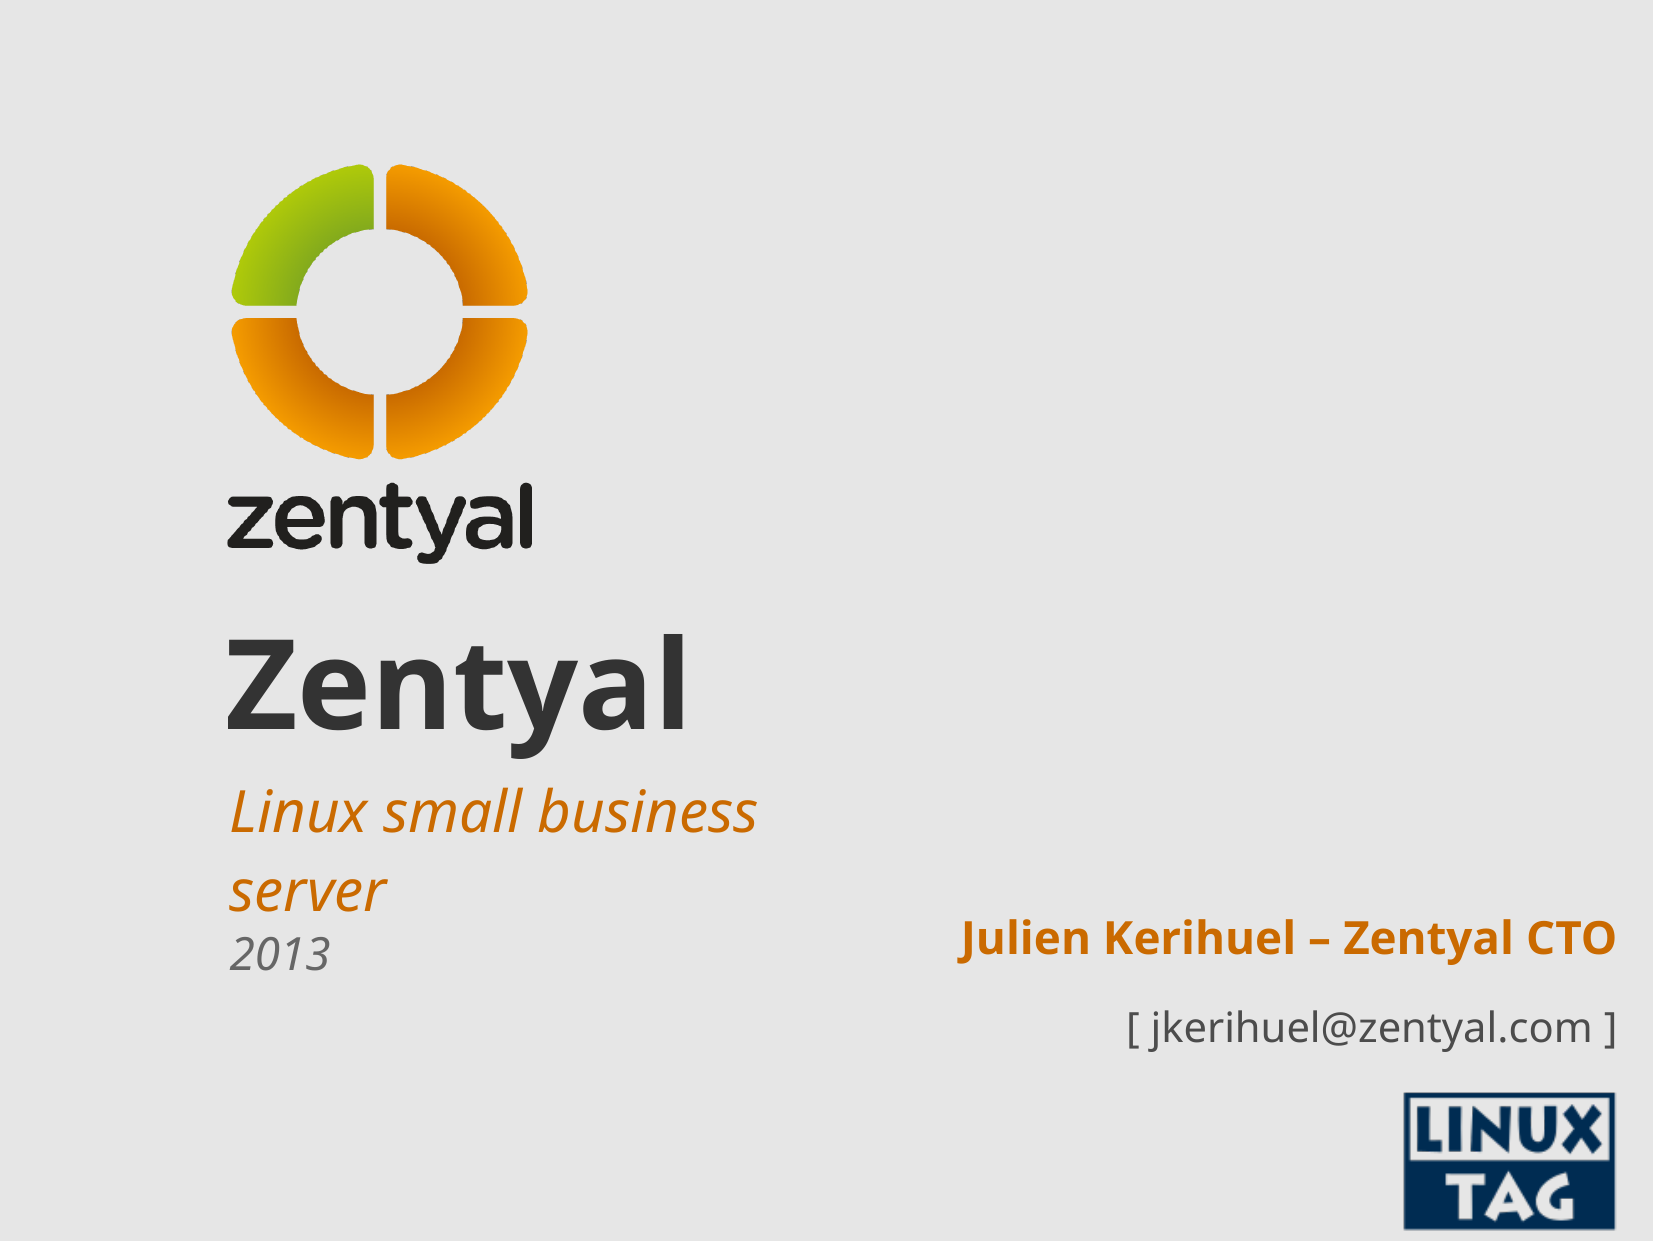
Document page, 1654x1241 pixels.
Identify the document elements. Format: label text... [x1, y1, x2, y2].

list 2013 [229, 921, 860, 1133]
title Zentyal [225, 608, 1475, 755]
picture [180, 119, 586, 631]
list Julien Kerihuel – Zentyal CTO [ jkerihuel@zentyal.com ] [569, 905, 1618, 1037]
picture [1374, 1078, 1630, 1241]
list Linux small business server [229, 769, 901, 906]
